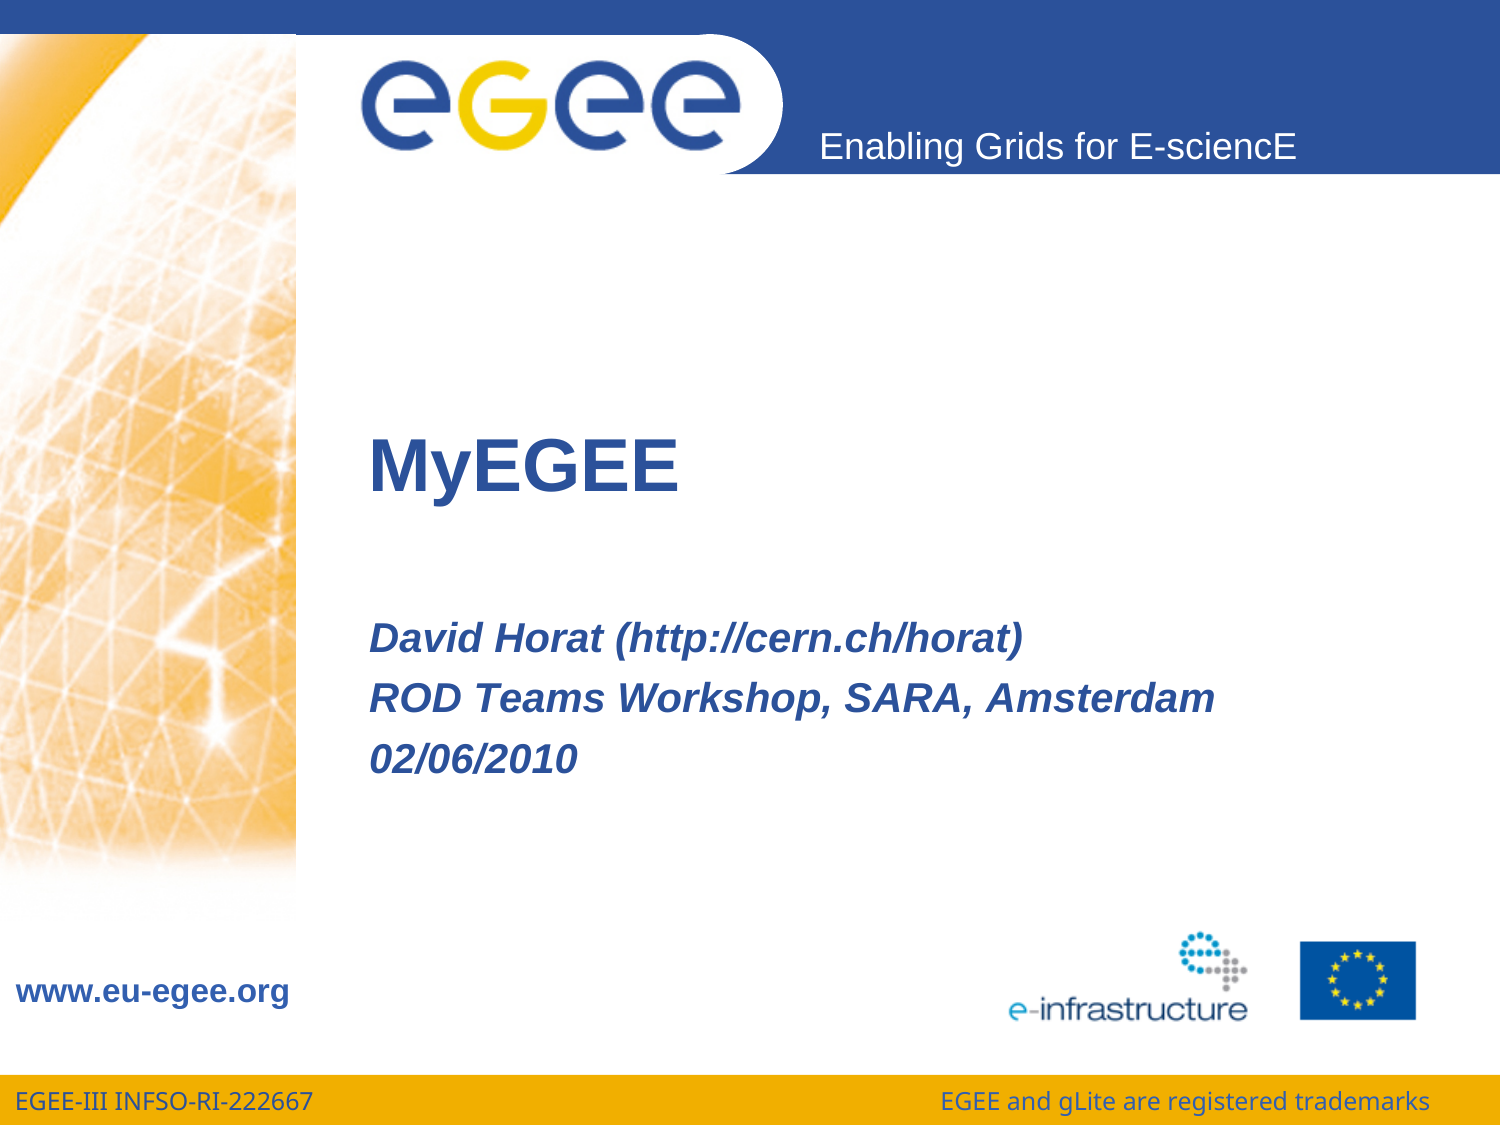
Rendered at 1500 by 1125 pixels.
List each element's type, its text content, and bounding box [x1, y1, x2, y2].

text_box David Horat (http://cern.ch/horat) ROD Teams Workshop, SARA, Amsterdam 02/06/2010 [354, 603, 1424, 833]
picture [1291, 934, 1424, 1028]
text_box MyEGEE [353, 409, 1423, 586]
picture [355, 56, 748, 154]
picture [0, 34, 296, 921]
picture [1003, 925, 1254, 1028]
